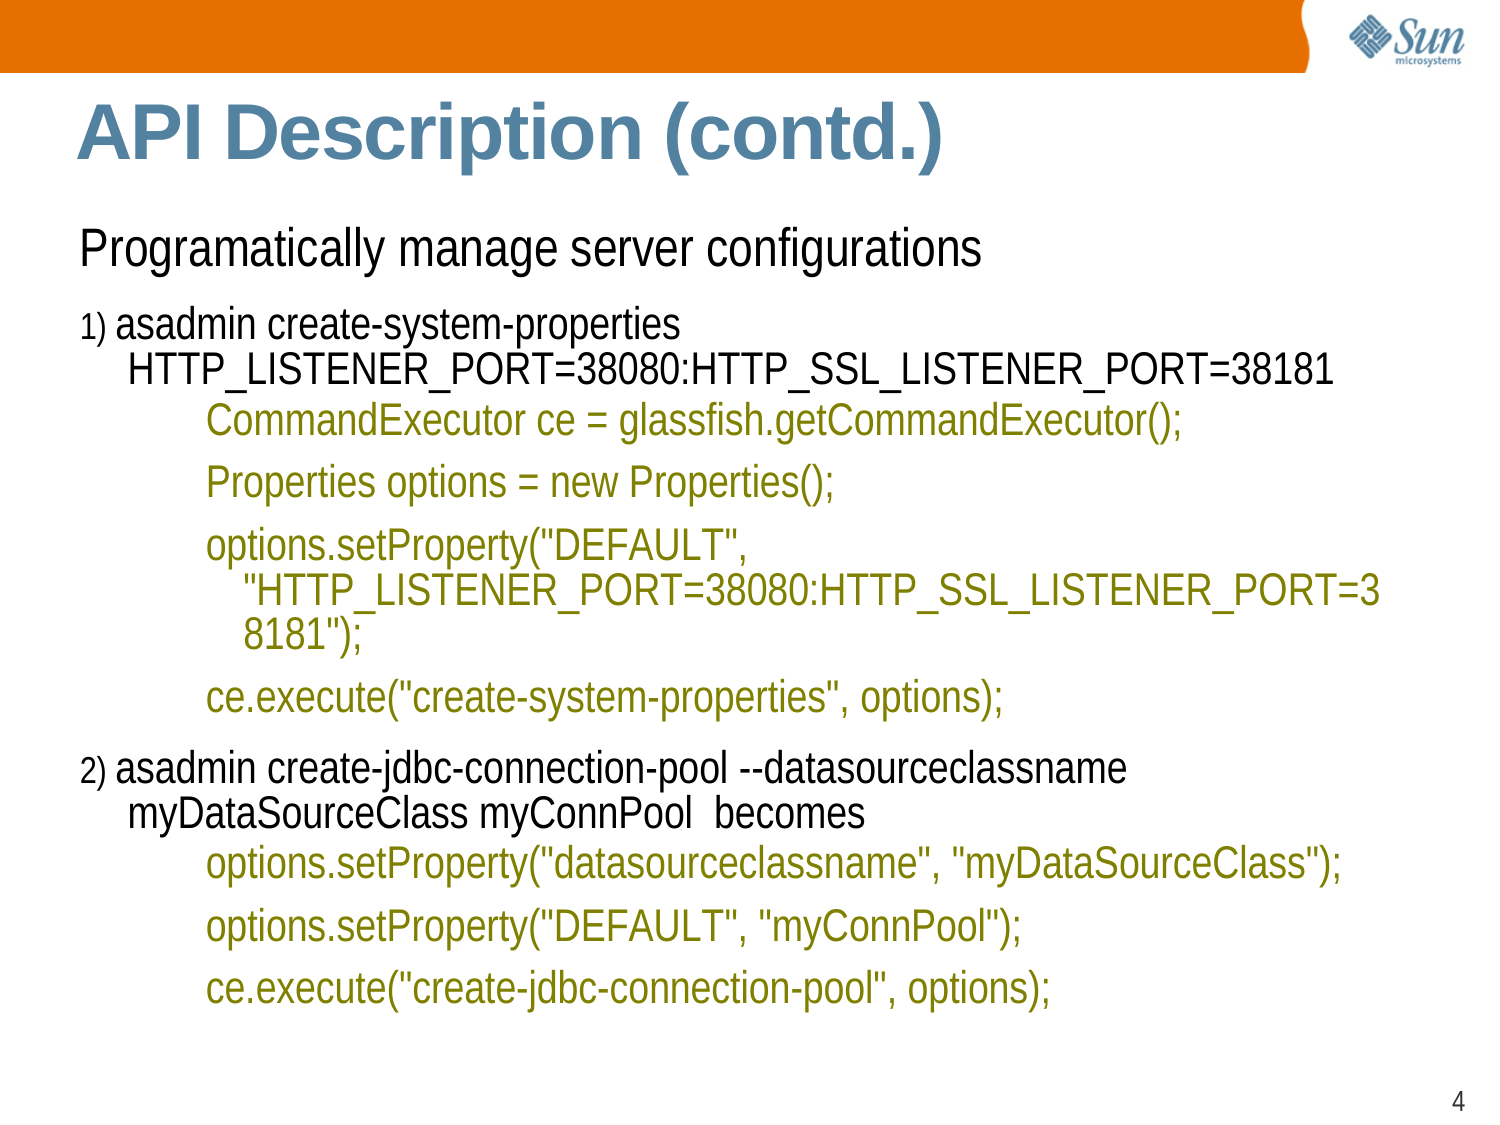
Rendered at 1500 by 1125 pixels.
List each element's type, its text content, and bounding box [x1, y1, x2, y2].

list Programatically manage server configurations 1) asadmin create-system-properties HTTP_LISTENER_PORT=38080:HTTP_SSL_LISTENER_PORT=38181 CommandExecutor ce = glassfish.getCommandExecutor(); Properties options = new Properties(); options.setProperty("DEFAULT", "HTTP_LISTENER_PORT=38080:HTTP_SSL_LISTENER_PORT=38181"); ce.execute("create-system-properties", options); 2) asadmin create-jdbc-connection-pool --datasourceclassname myDataSourceClass myConnPool becomes options.setProperty("datasourceclassname", "myDataSourceClass"); options.setProperty("DEFAULT", "myConnPool"); ce.execute("create-jdbc-connection-pool", options); [60, 224, 1397, 1125]
picture [0, 0, 1500, 73]
title API Description (contd.) [75, 95, 1437, 200]
